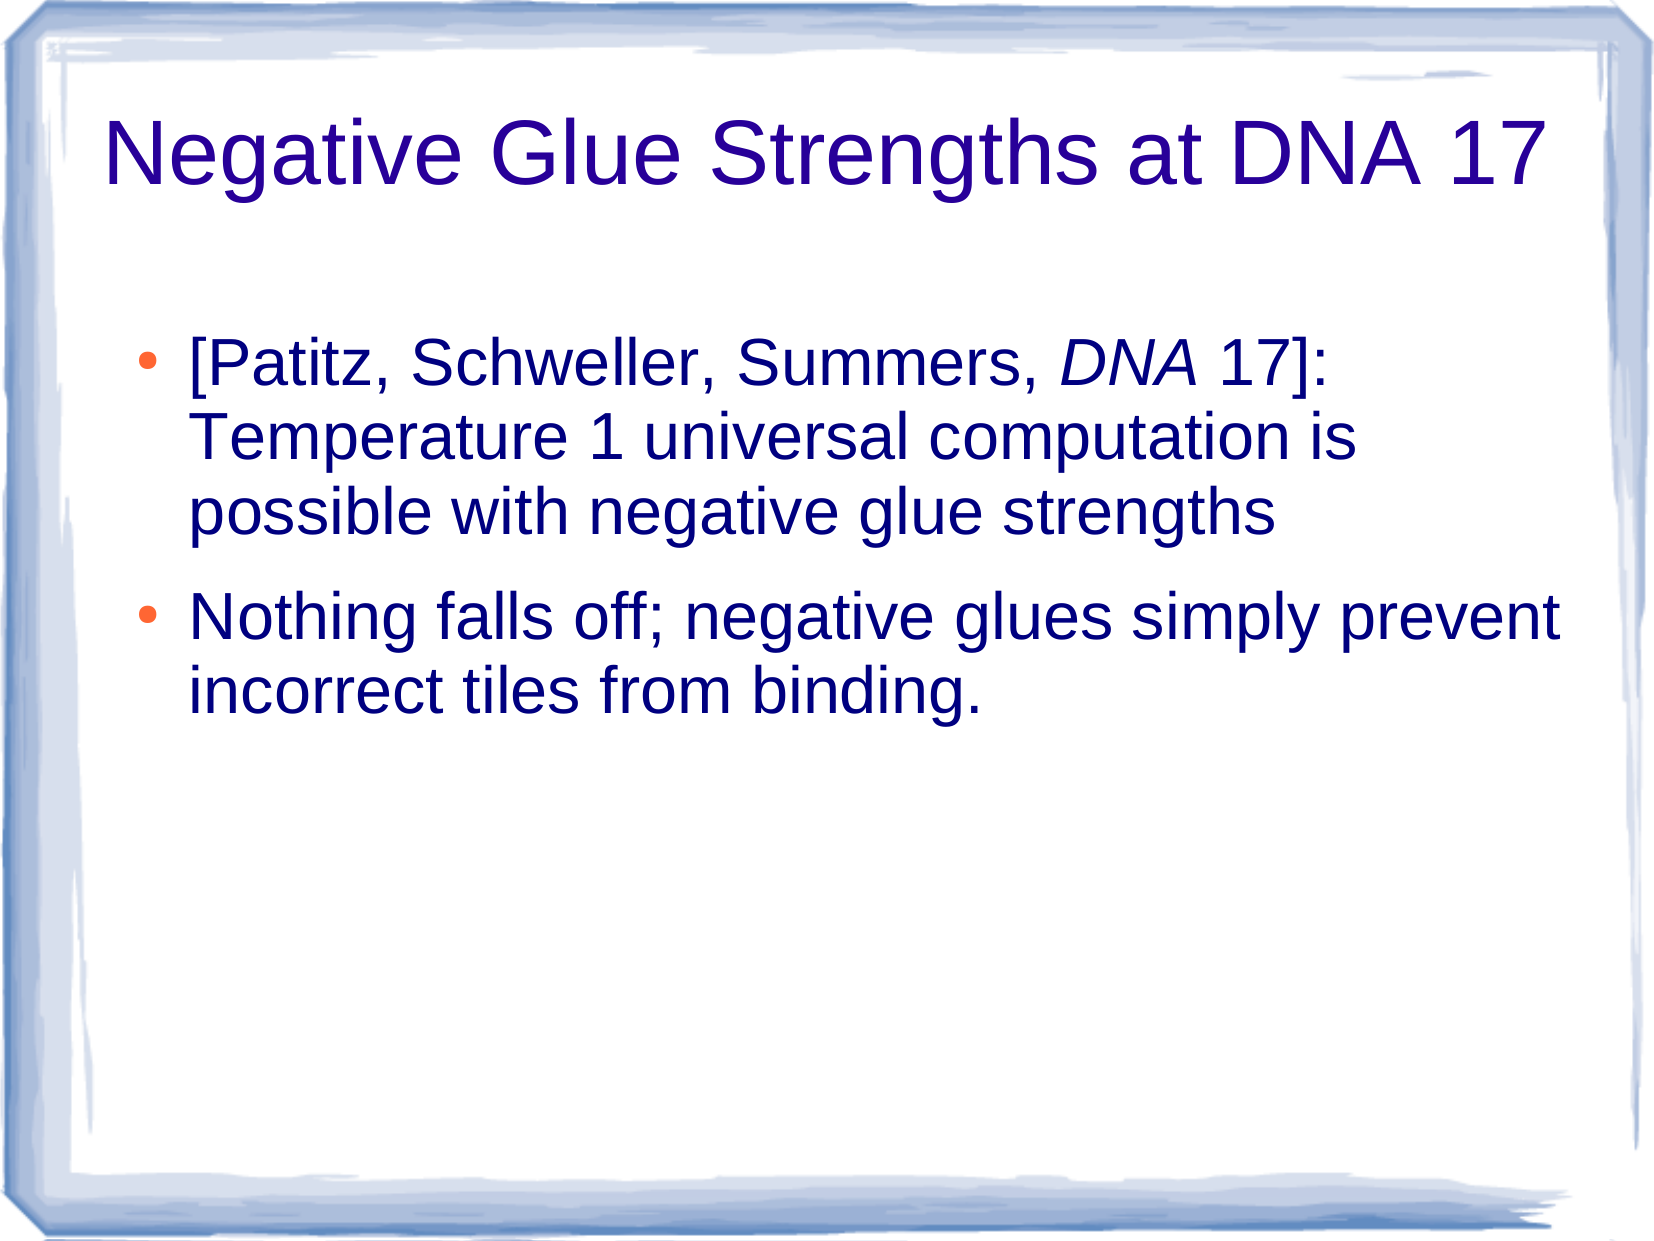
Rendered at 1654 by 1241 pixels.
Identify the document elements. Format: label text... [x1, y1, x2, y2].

picture [0, 0, 1654, 1241]
list [Patitz, Schweller, Summers, DNA 17]: Temperature 1 universal computation is possible with negative glue strengths Nothing falls off; negative glues simply prevent incorrect tiles from binding. [118, 324, 1571, 1144]
title Negative Glue Strengths at DNA 17 [82, 49, 1571, 257]
